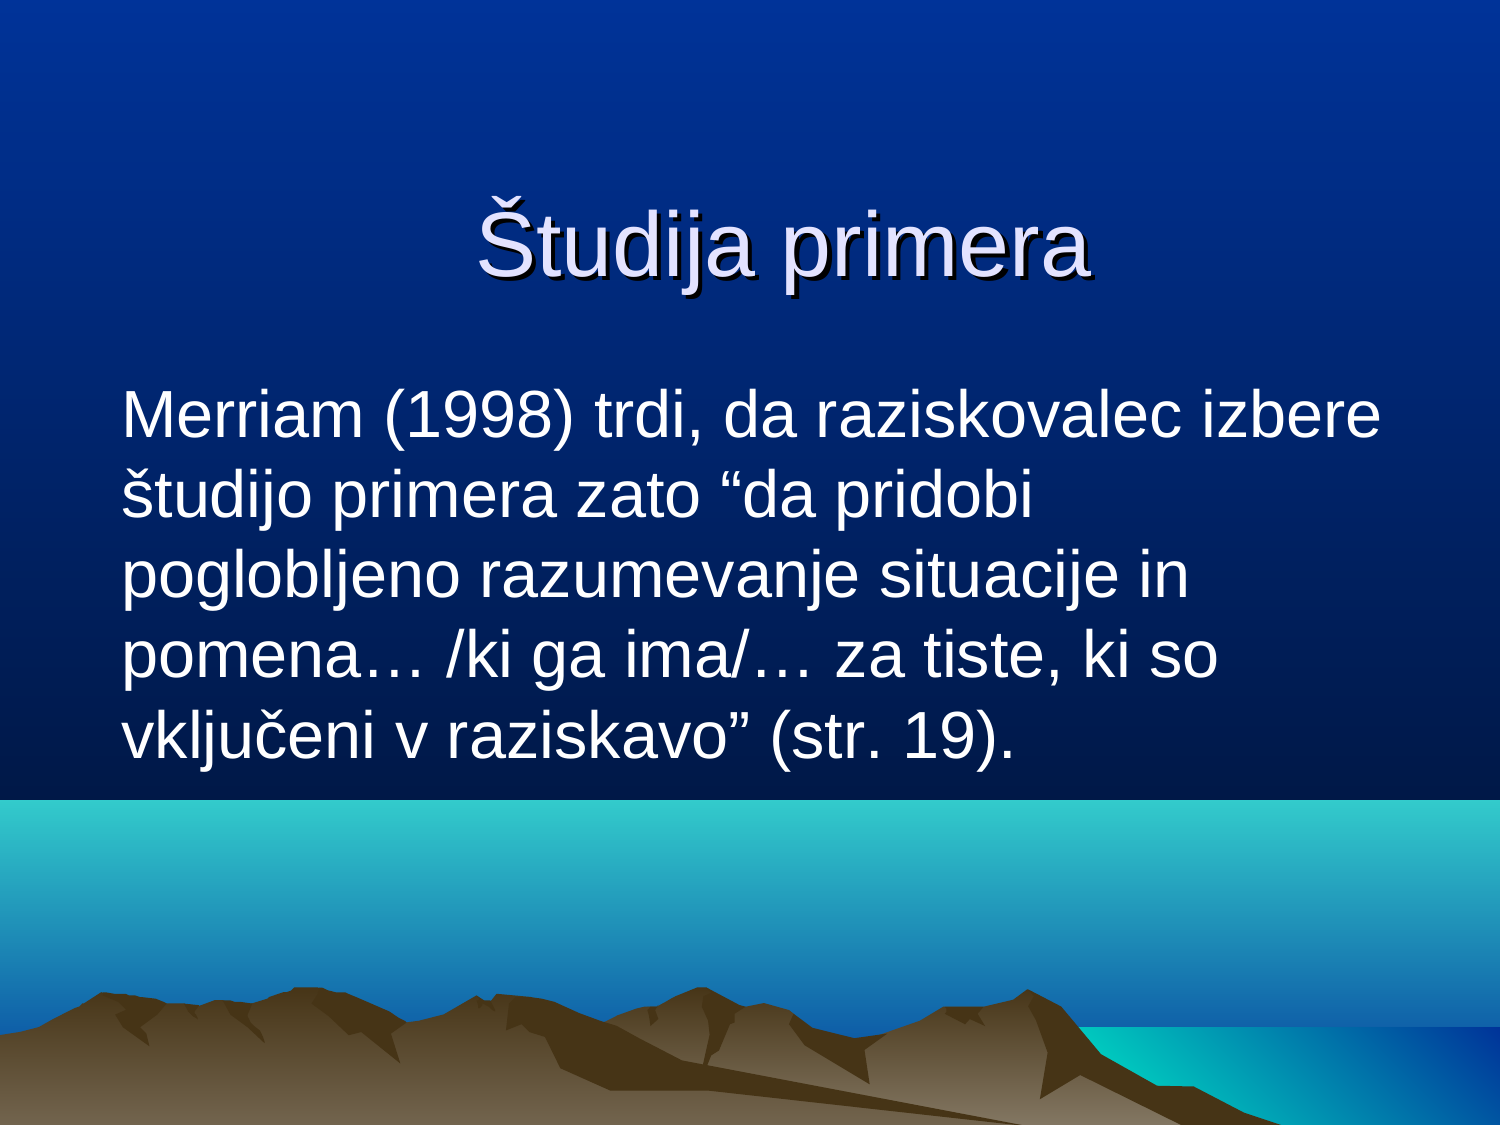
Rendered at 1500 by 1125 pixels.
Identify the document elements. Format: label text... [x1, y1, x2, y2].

list Merriam (1998) trdi, da raziskovalec izbere študijo primera zato “da pridobi poglobljeno razumevanje situacije in pomena… /ki ga ima/… za tiste, ki so vključeni v raziskavo” (str. 19). [49, 363, 1400, 1107]
title Študija primera [108, 146, 1459, 334]
